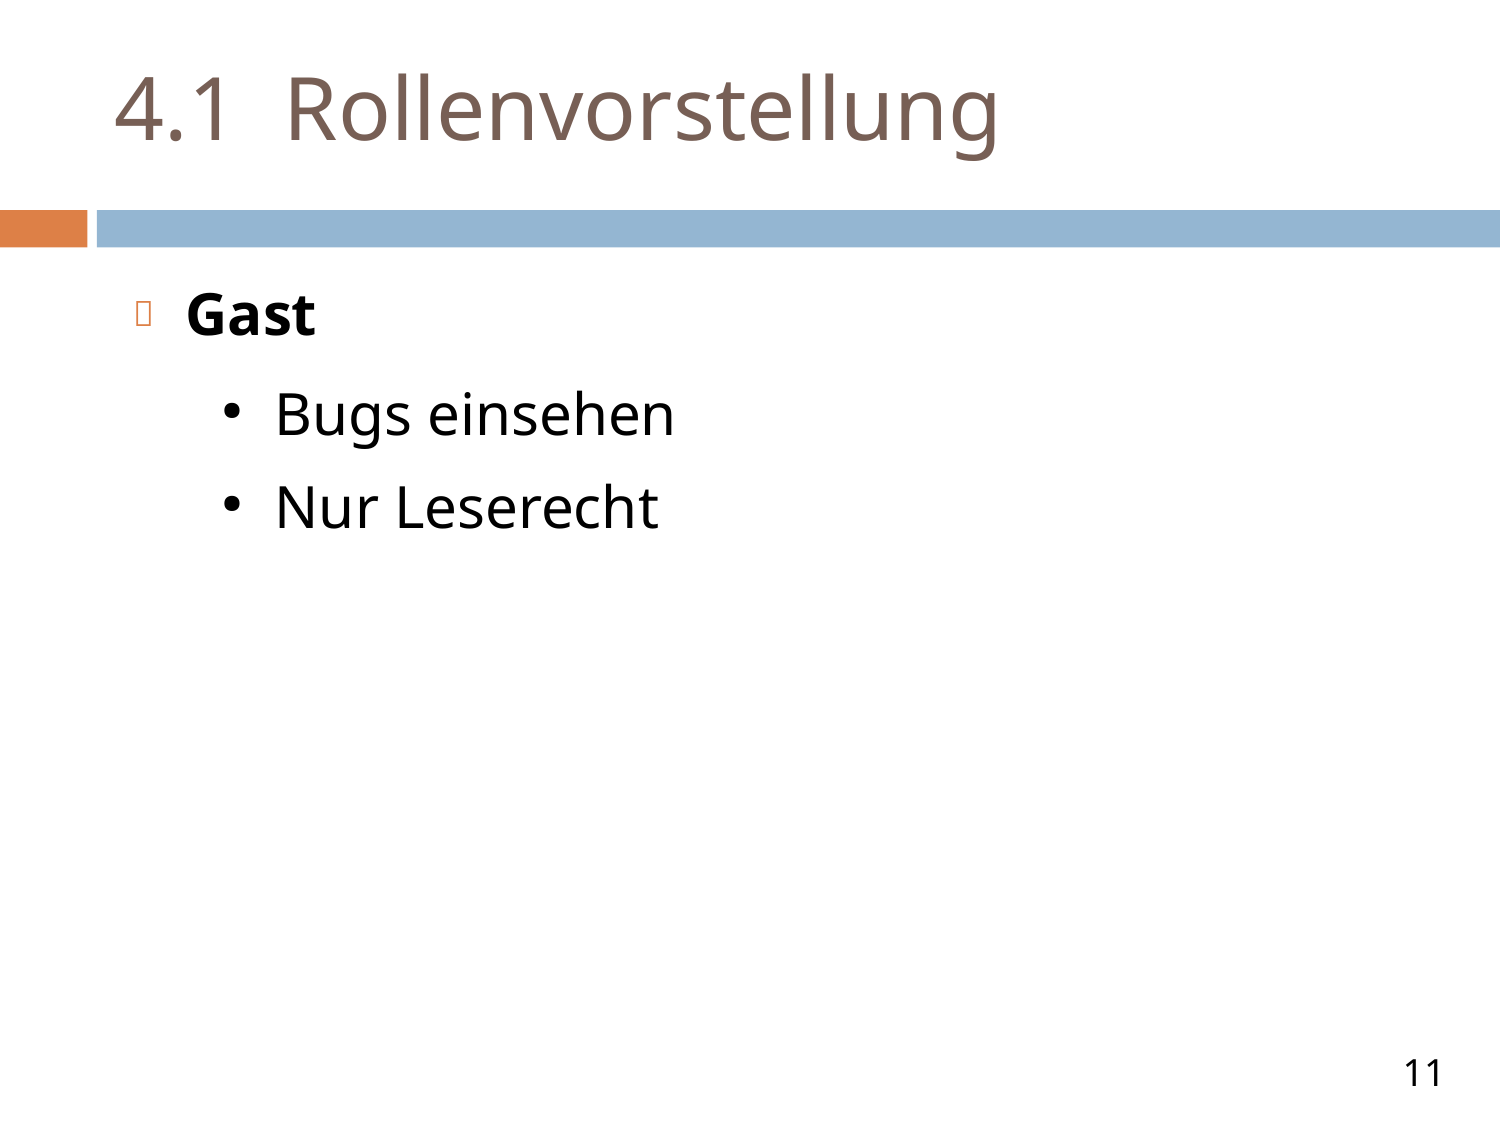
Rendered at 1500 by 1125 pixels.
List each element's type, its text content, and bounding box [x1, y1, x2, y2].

list Gast Bugs einsehen Nur Leserecht [118, 262, 1456, 1063]
title 4.1 Rollenvorstellung [99, 37, 1477, 200]
